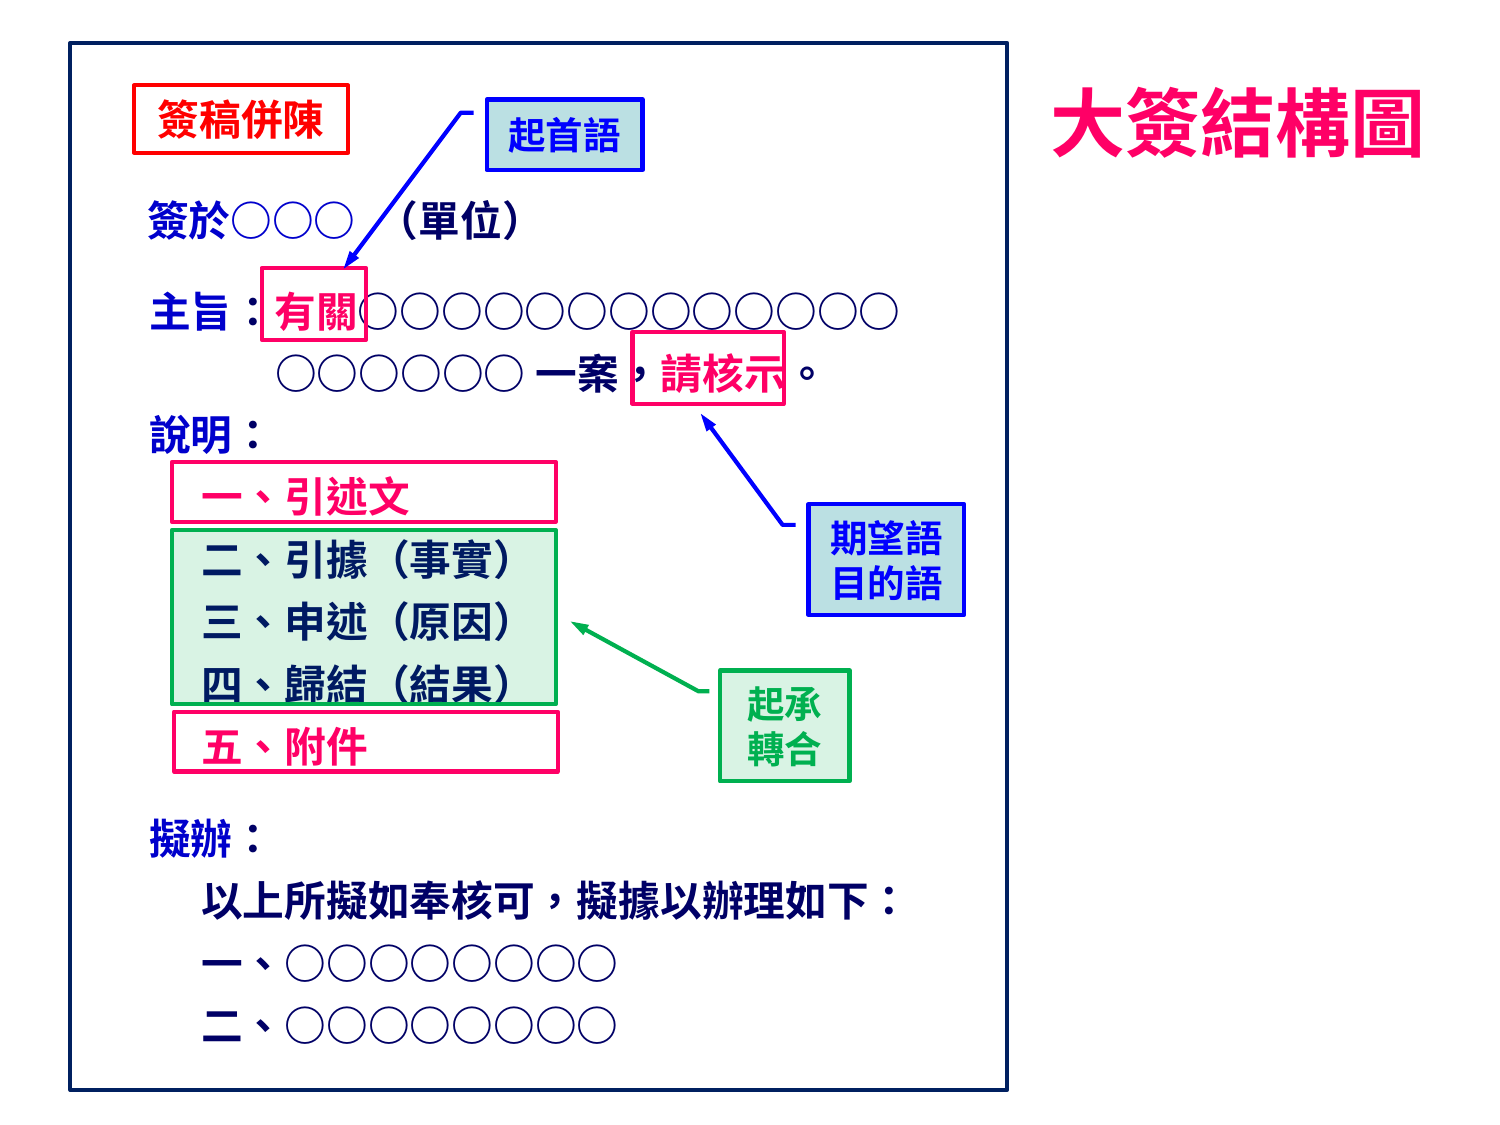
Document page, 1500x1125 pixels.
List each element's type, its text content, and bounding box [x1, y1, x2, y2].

text_box 期望語目的語 [809, 504, 964, 615]
text_box 大簽結構圖 [1035, 69, 1500, 175]
text_box 說明： 一、引述文 二、引據（事實） 三、申述（原因） 四、歸結（結果） 五、附件 [134, 388, 987, 779]
text_box [172, 530, 556, 704]
text_box 簽稿併陳 [134, 85, 348, 153]
text_box 擬辦： 以上所擬如奉核可，擬據以辦理如下： 一、○○○○○○○○ 二、○○○○○○○○ [134, 792, 964, 1049]
text_box 簽於○○○ （單位） [112, 186, 579, 253]
text_box 起承 轉合 [720, 671, 850, 781]
text_box 起首語 [487, 99, 642, 170]
text_box 主旨：有關○○○○○○○○○○○○○ ○○○○○○一案，請核示。 [134, 252, 941, 420]
